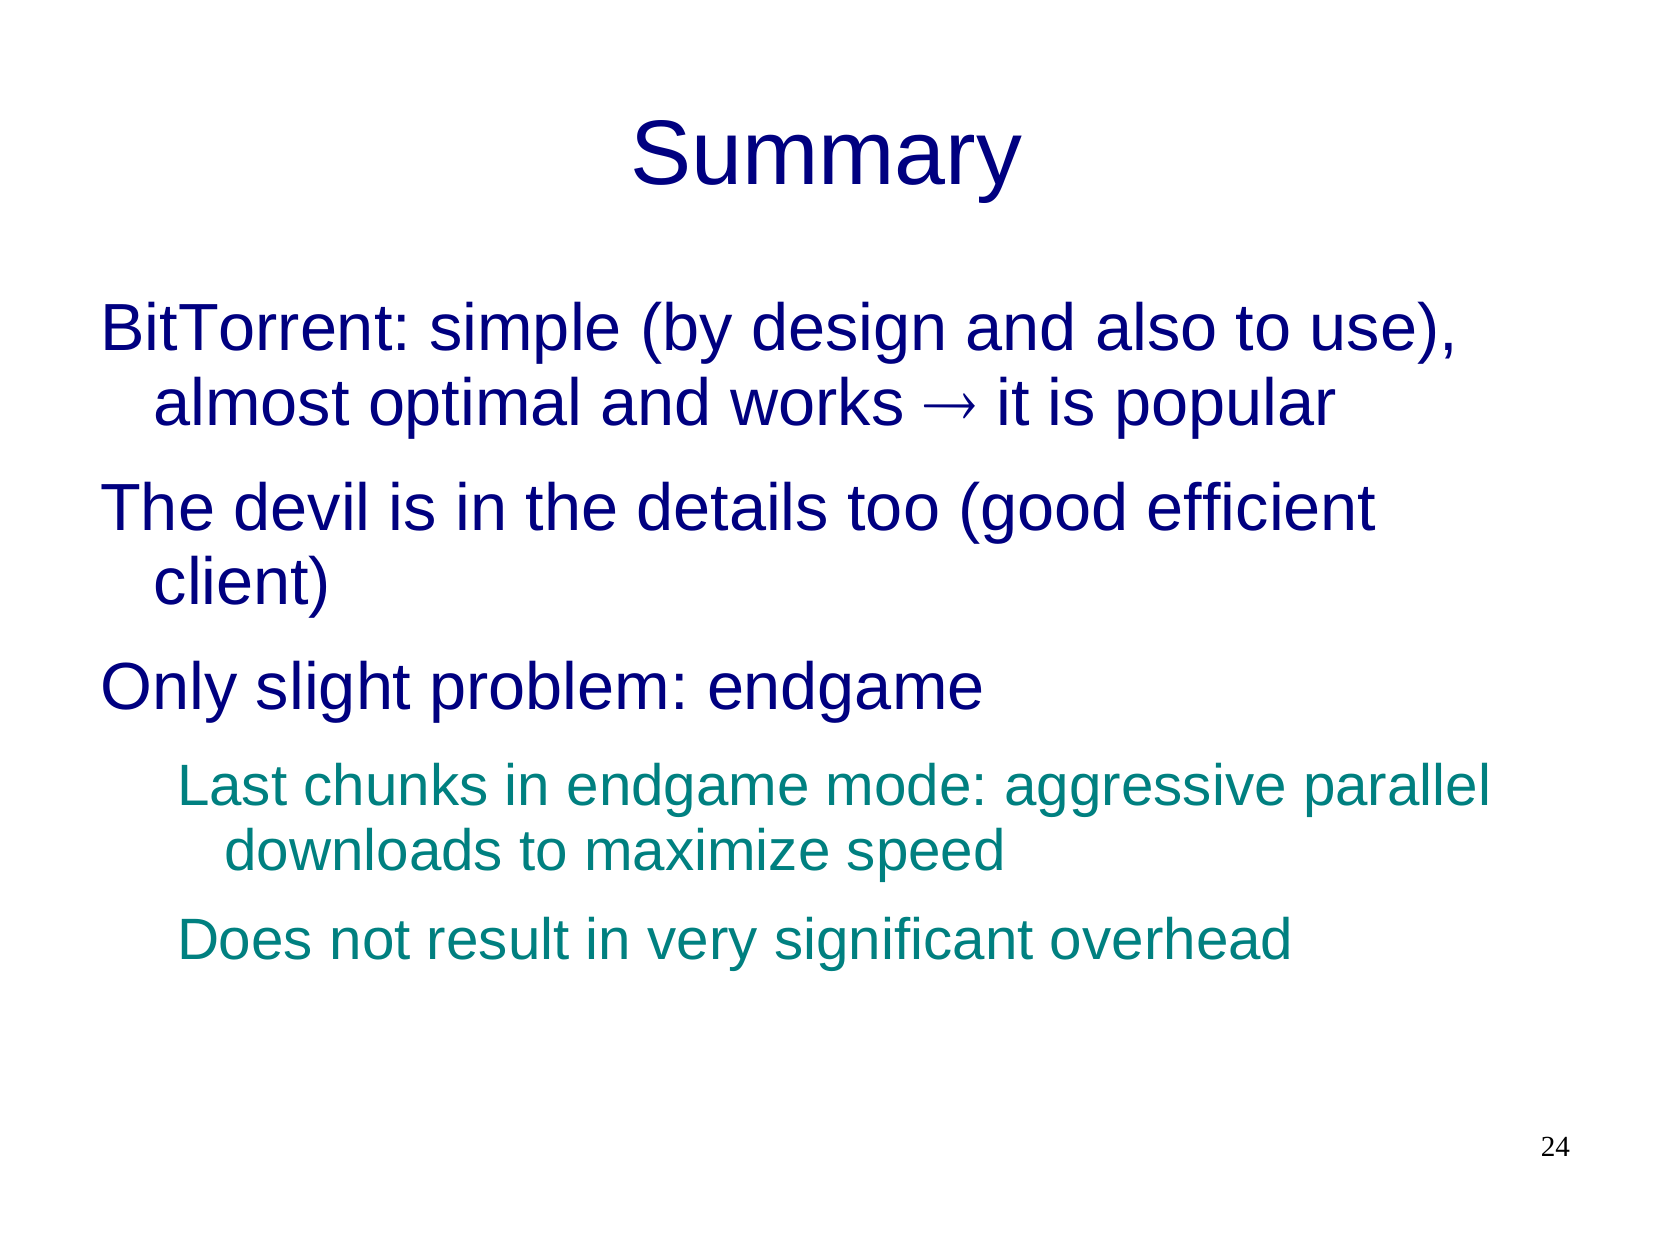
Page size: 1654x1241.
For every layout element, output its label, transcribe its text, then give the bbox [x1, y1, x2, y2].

list BitTorrent: simple (by design and also to use), almost optimal and works  it is popular The devil is in the details too (good efficient client) Only slight problem: endgame Last chunks in endgame mode: aggressive parallel downloads to maximize speed Does not result in very significant overhead [82, 290, 1571, 1109]
title Summary [82, 49, 1571, 257]
